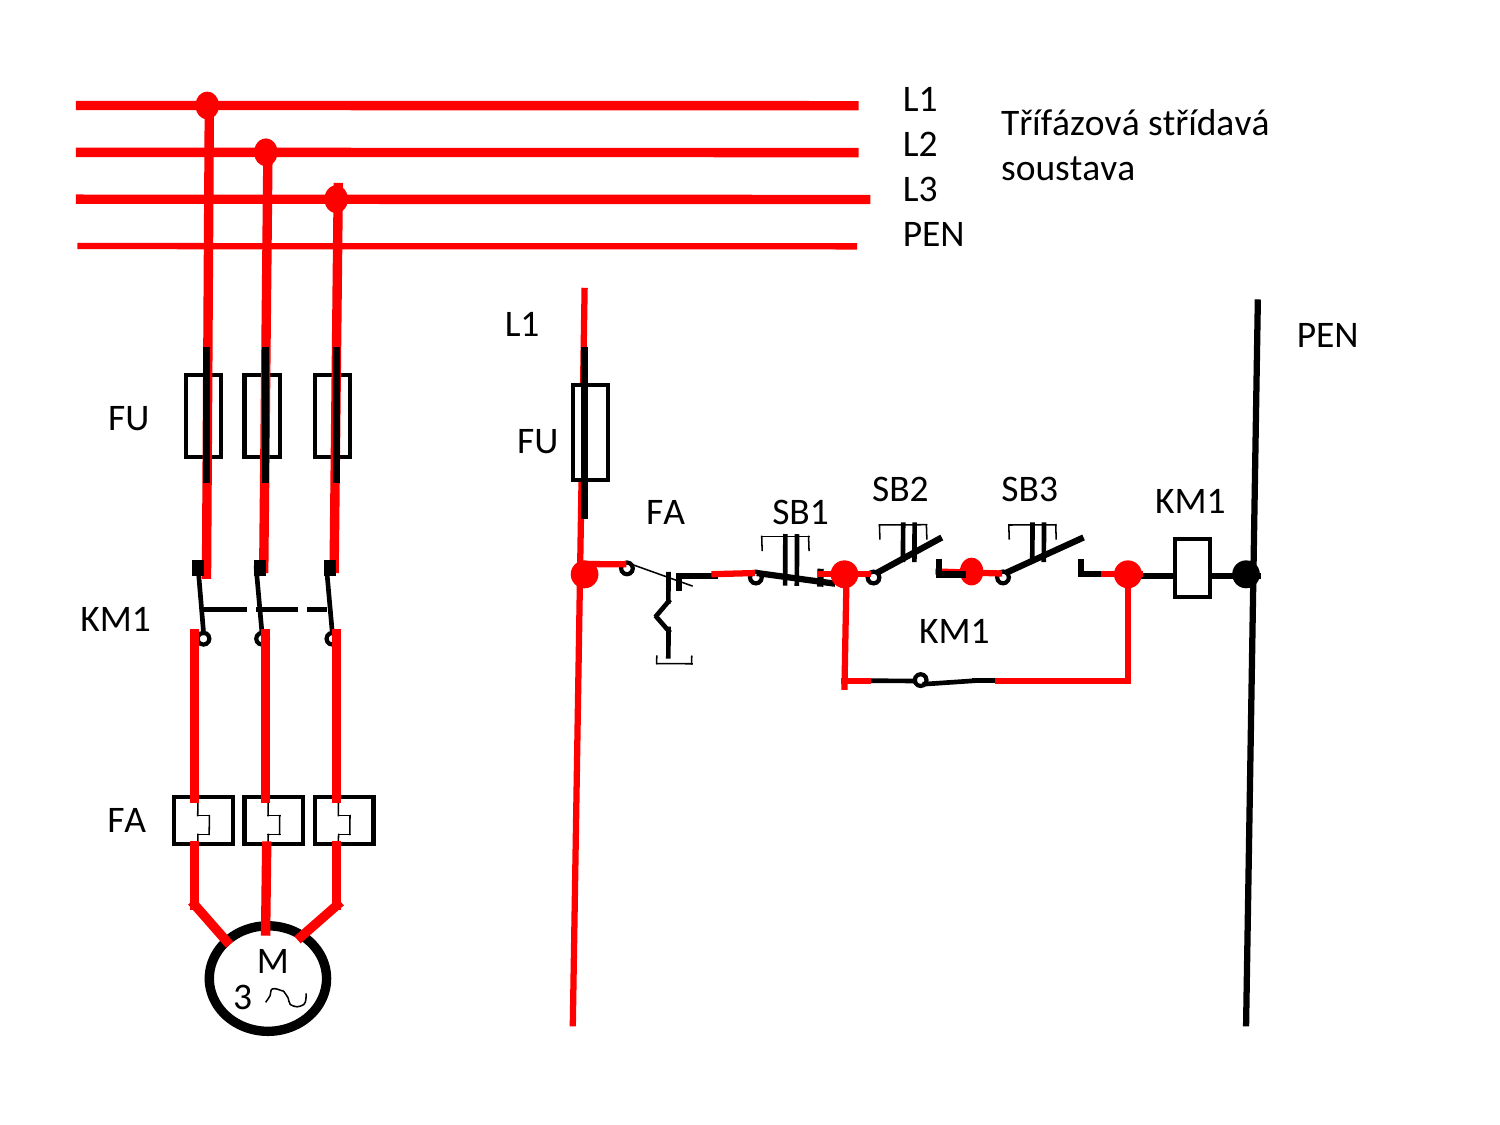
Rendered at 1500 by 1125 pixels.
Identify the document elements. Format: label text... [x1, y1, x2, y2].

text_box 3 [218, 964, 294, 1025]
text_box [326, 634, 332, 645]
text_box M [277, 955, 282, 964]
text_box M [262, 955, 268, 964]
text_box [750, 577, 762, 584]
text_box KM1 [65, 586, 166, 647]
text_box [197, 93, 217, 118]
text_box [340, 796, 374, 844]
text_box [194, 562, 203, 575]
text_box [185, 374, 203, 457]
text_box [997, 571, 1009, 584]
text_box M [242, 928, 304, 990]
text_box [621, 562, 633, 575]
text_box [244, 796, 278, 844]
text_box FA [631, 479, 700, 541]
text_box SB1 [757, 479, 845, 541]
text_box [572, 385, 581, 480]
text_box [832, 562, 857, 587]
text_box [867, 571, 880, 584]
text_box [326, 562, 335, 575]
text_box [174, 796, 208, 844]
text_box [915, 674, 927, 686]
text_box [244, 374, 260, 457]
text_box L1 [490, 290, 573, 352]
text_box FU [93, 385, 165, 446]
text_box [1234, 562, 1258, 587]
text_box KM1 [904, 597, 1005, 659]
text_box FA [92, 786, 162, 848]
text_box [572, 562, 597, 587]
text_box [314, 796, 349, 844]
text_box [209, 931, 242, 1007]
text_box PEN [1282, 302, 1374, 364]
text_box [256, 633, 261, 645]
text_box [256, 562, 264, 575]
text_box SB2 [857, 456, 944, 517]
text_box L1 L2 L3 PEN [888, 66, 980, 262]
text_box KM1 [1140, 467, 1241, 529]
text_box [270, 374, 280, 457]
text_box [240, 939, 327, 1032]
text_box SB3 [986, 456, 1074, 517]
text_box [212, 374, 222, 457]
text_box [269, 796, 304, 844]
text_box [199, 633, 210, 645]
text_box [1116, 562, 1140, 587]
text_box Třífázová střídavá soustava [986, 90, 1347, 196]
text_box [256, 140, 276, 165]
text_box [326, 187, 346, 211]
text_box [199, 796, 233, 844]
text_box [962, 559, 982, 584]
text_box FU [502, 408, 574, 470]
text_box [1174, 538, 1211, 598]
text_box [341, 374, 351, 457]
text_box [588, 385, 609, 480]
text_box [314, 374, 331, 457]
